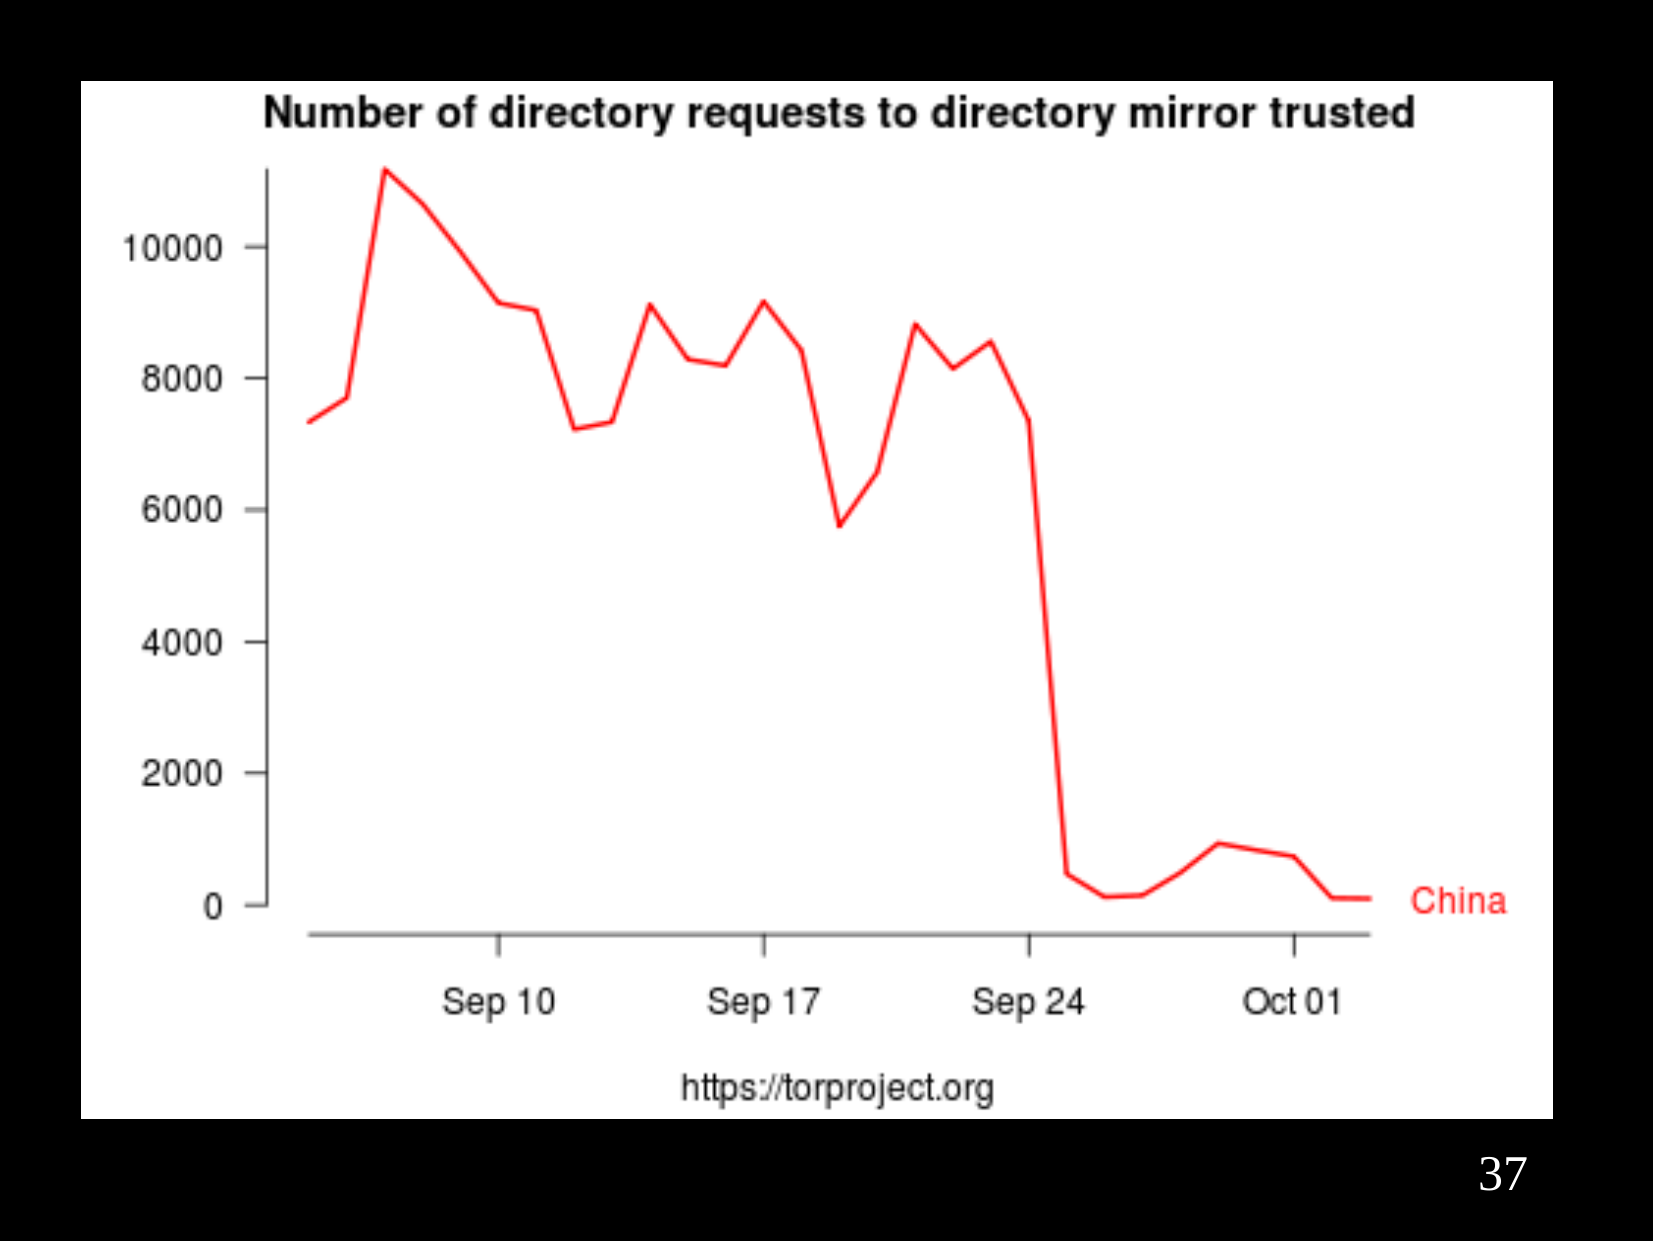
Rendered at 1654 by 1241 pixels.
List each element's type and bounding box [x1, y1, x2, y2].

picture [81, 81, 1553, 1119]
